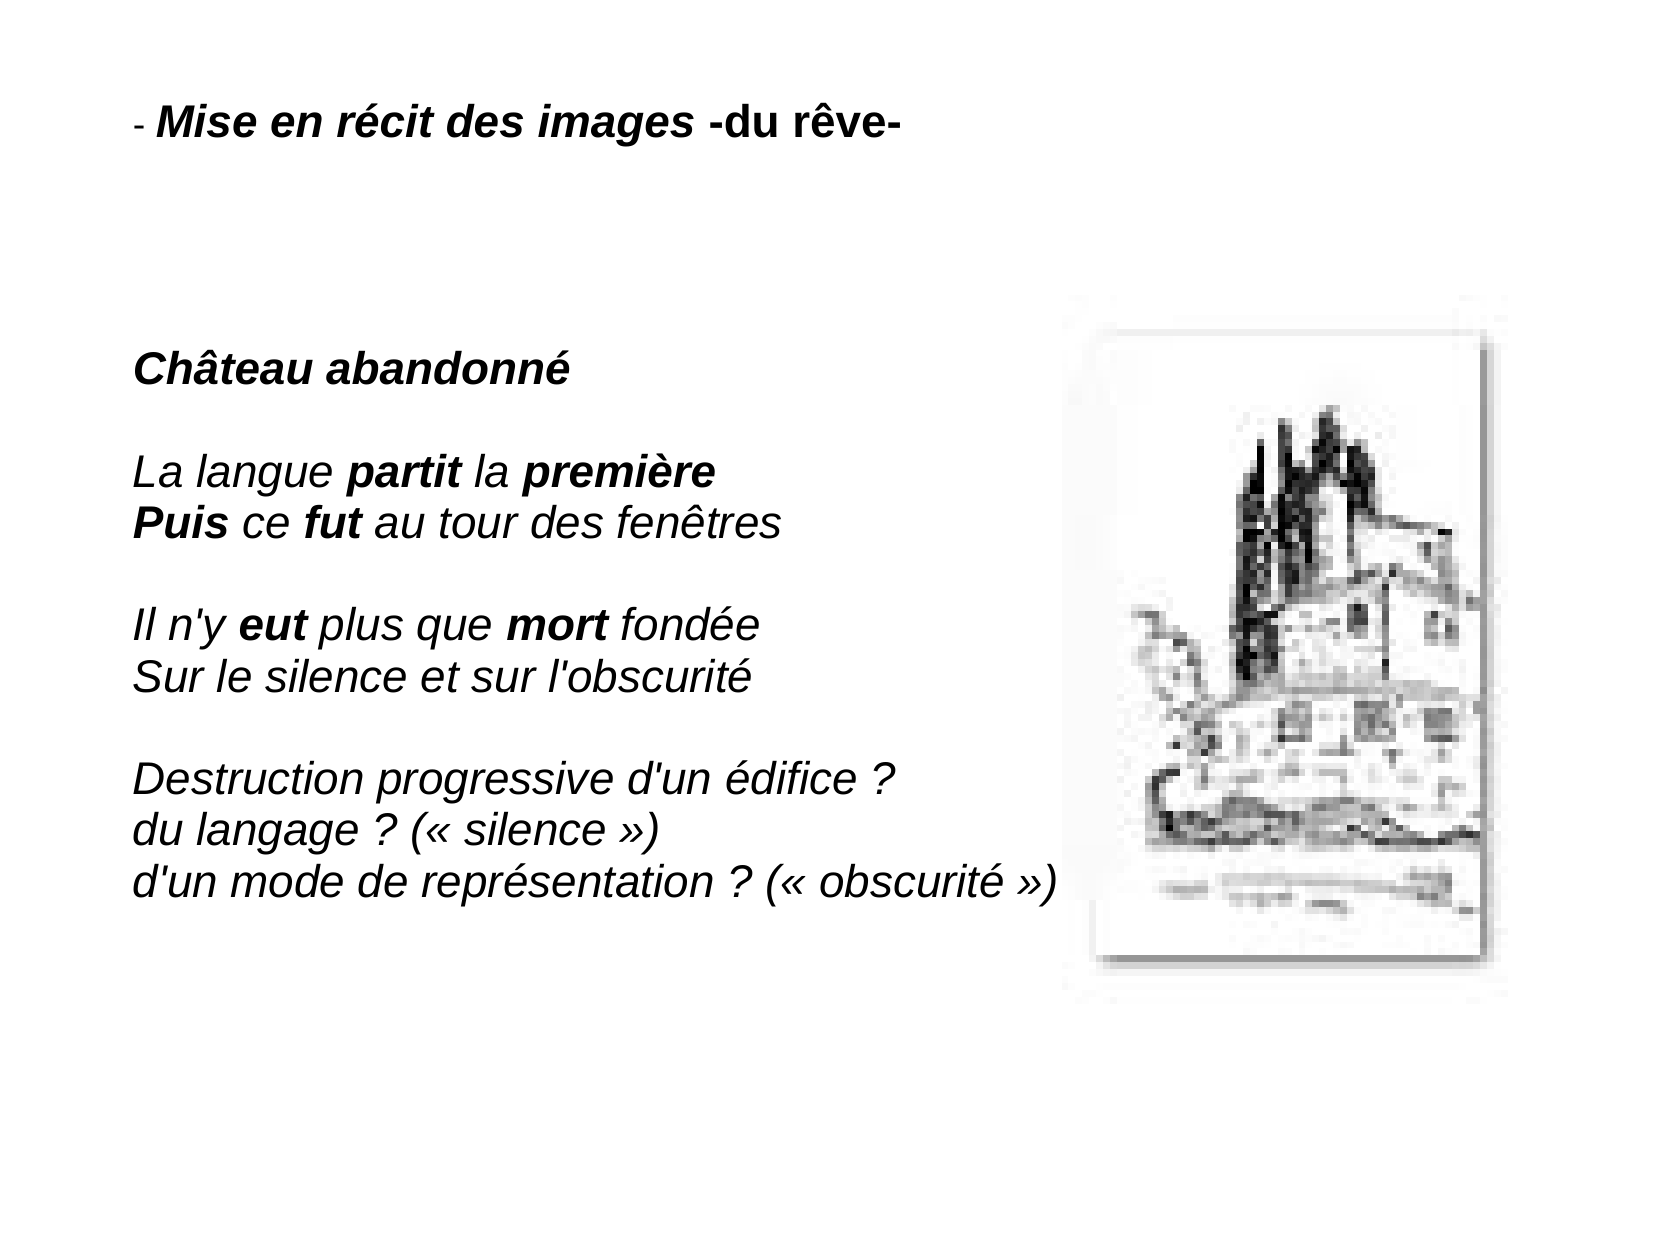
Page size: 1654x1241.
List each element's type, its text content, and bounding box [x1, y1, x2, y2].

picture [1062, 295, 1536, 1004]
text_box - Mise en récit des images -du rêve- Château abandonné La langue partit la première Puis ce fut au tour des fenêtres Il n'y eut plus que mort fondée Sur le silence et sur l'obscurité Destruction progressive d'un édifice ? du langage ? (« silence ») d'un mode de représentation ? (« obscurité ») [118, 88, 1447, 1063]
